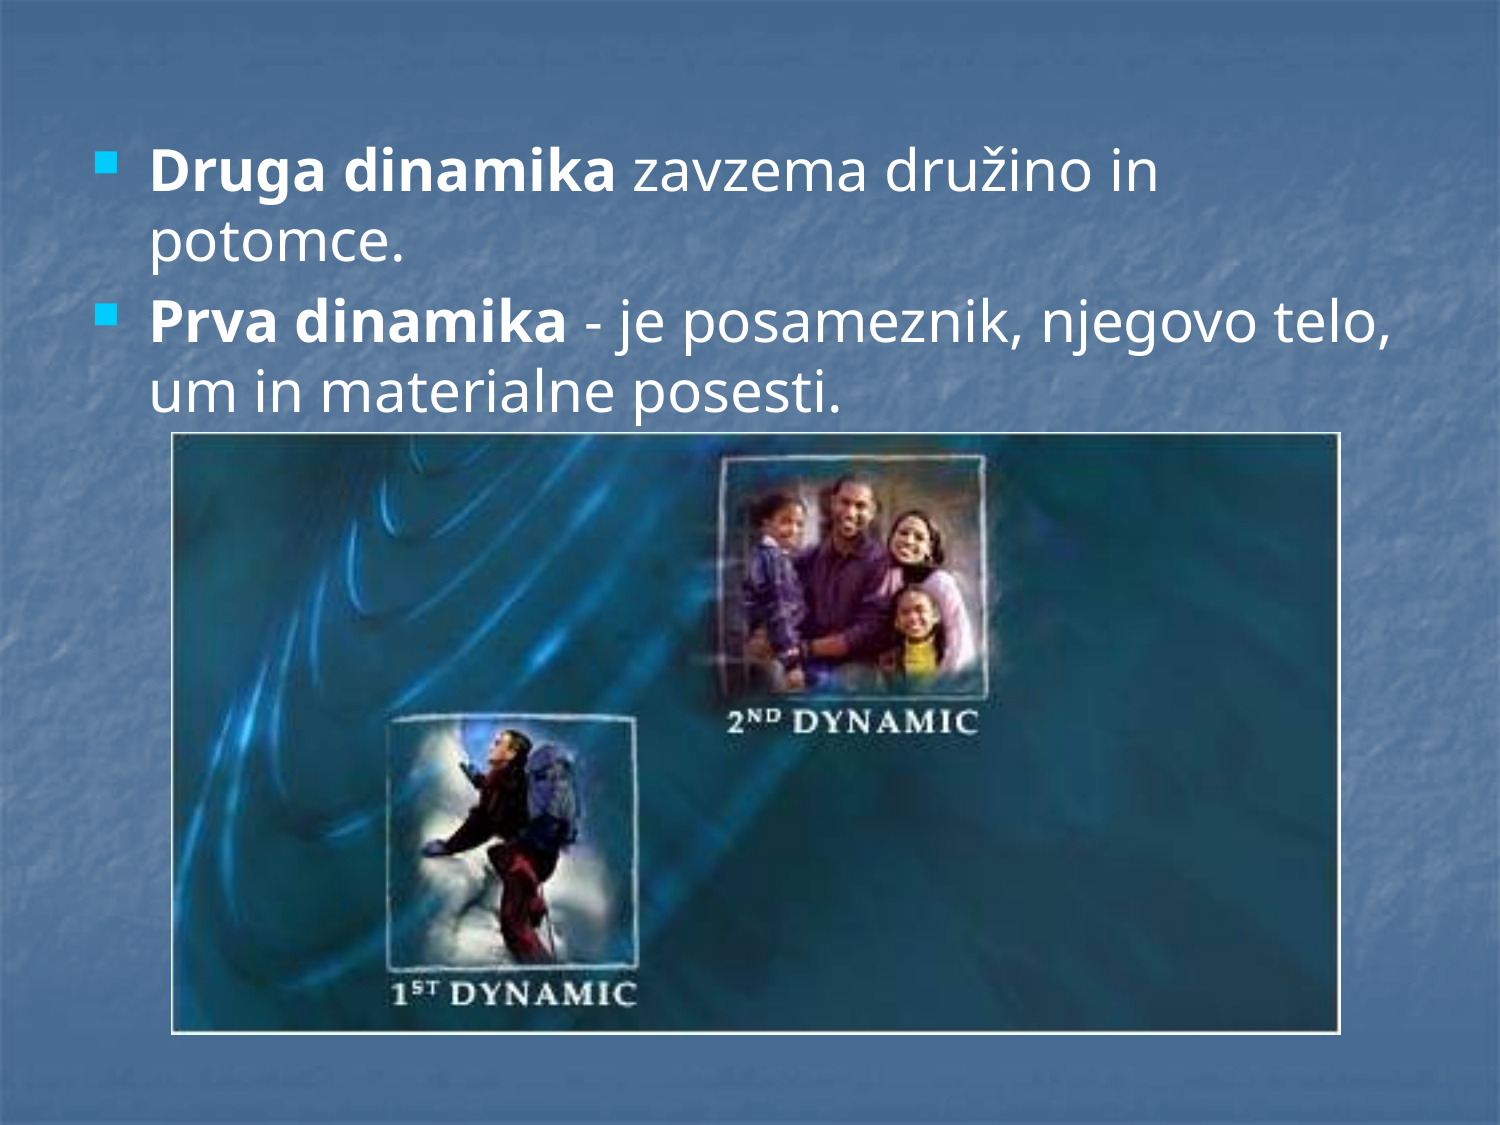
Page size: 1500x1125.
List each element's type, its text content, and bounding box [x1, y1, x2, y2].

list Druga dinamika zavzema družino in potomce. Prva dinamika - je posameznik, njegovo telo, um in materialne posesti. [76, 125, 1427, 863]
picture [0, 0, 1500, 1125]
